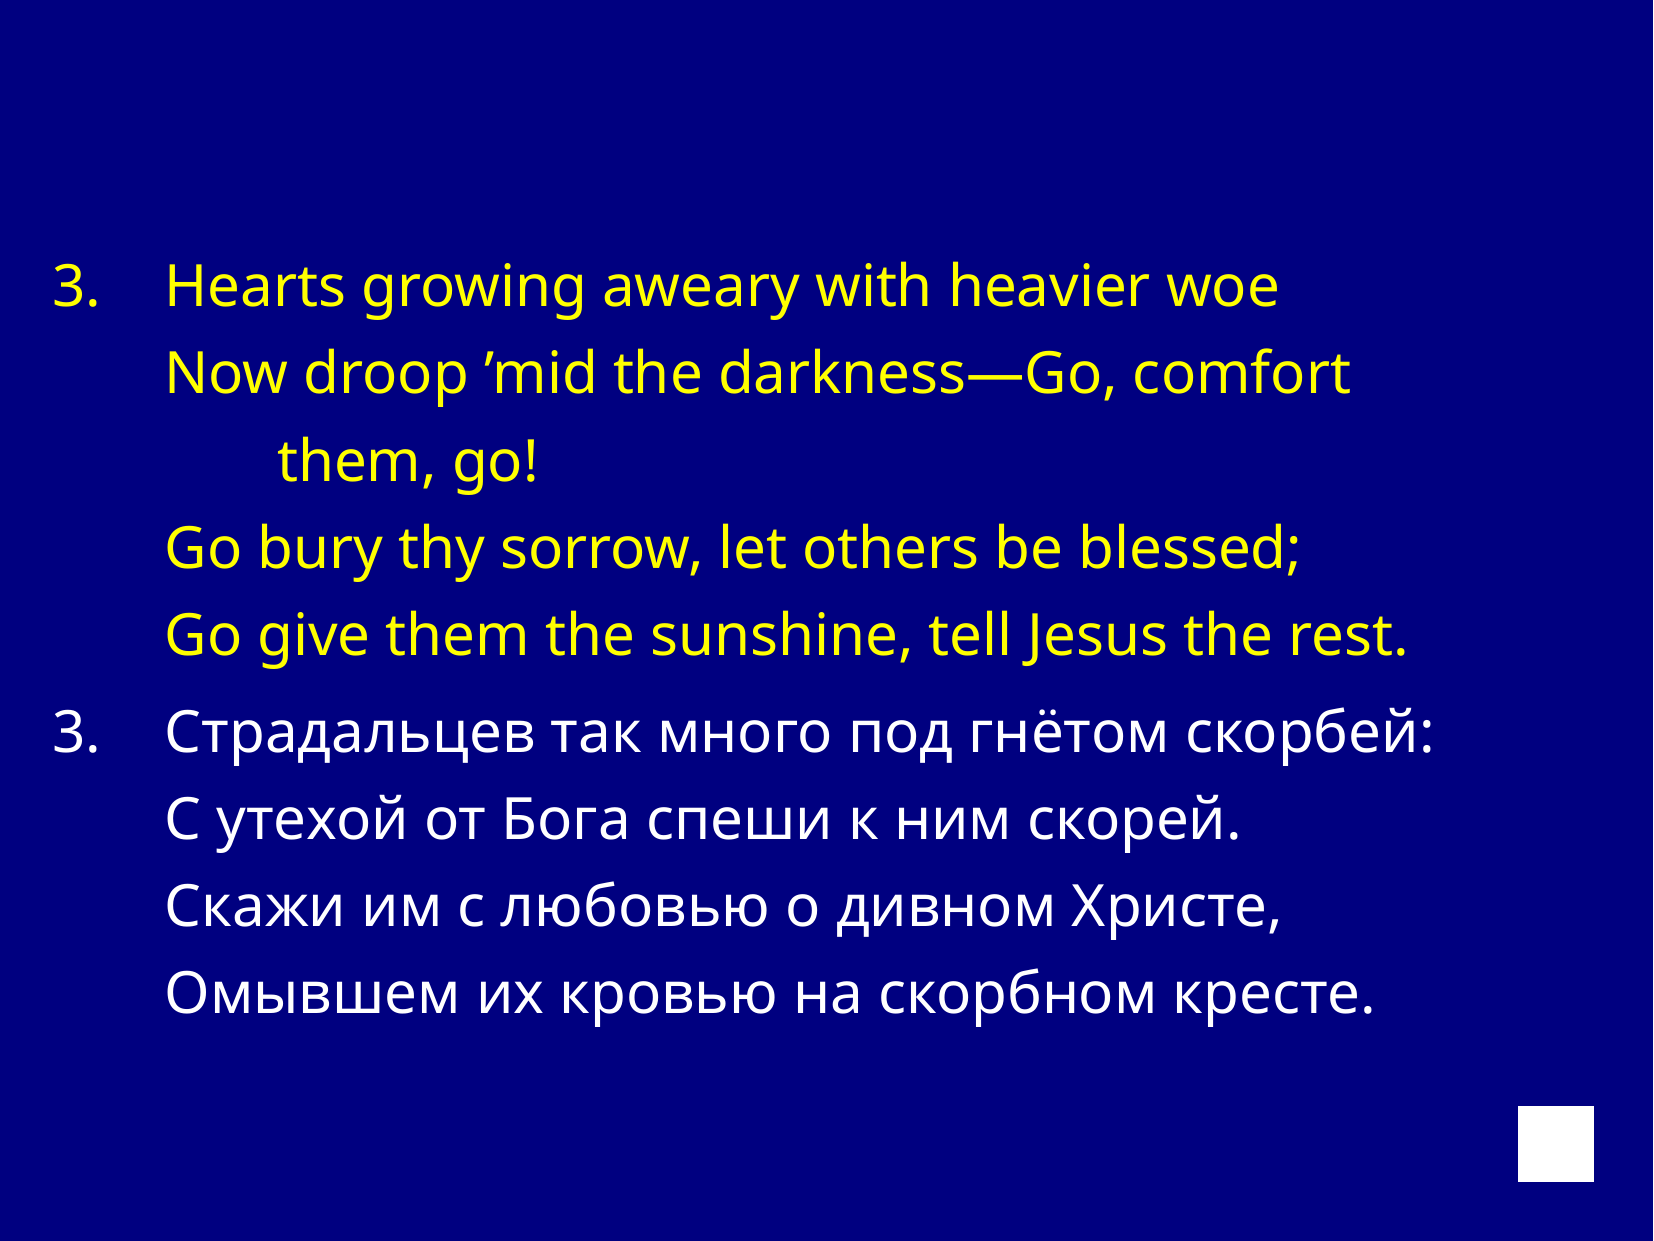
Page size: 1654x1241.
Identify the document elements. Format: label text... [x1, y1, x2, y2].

text_box 3. Hearts growing aweary with heavier woe Now droop ’mid the darkness—Go, comfort them, go! Go bury thy sorrow, let others be blessed; Go give them the sunshine, tell Jesus the rest. [37, 150, 1653, 638]
text_box 3. Страдальцев так много под гнётом скорбей: С утехой от Бога спеши к ним скорей. Скажи им с любовью о дивном Христе, Омывшем их кровью на скорбном кресте. [37, 675, 1653, 1163]
text_box [1518, 1163, 1594, 1182]
